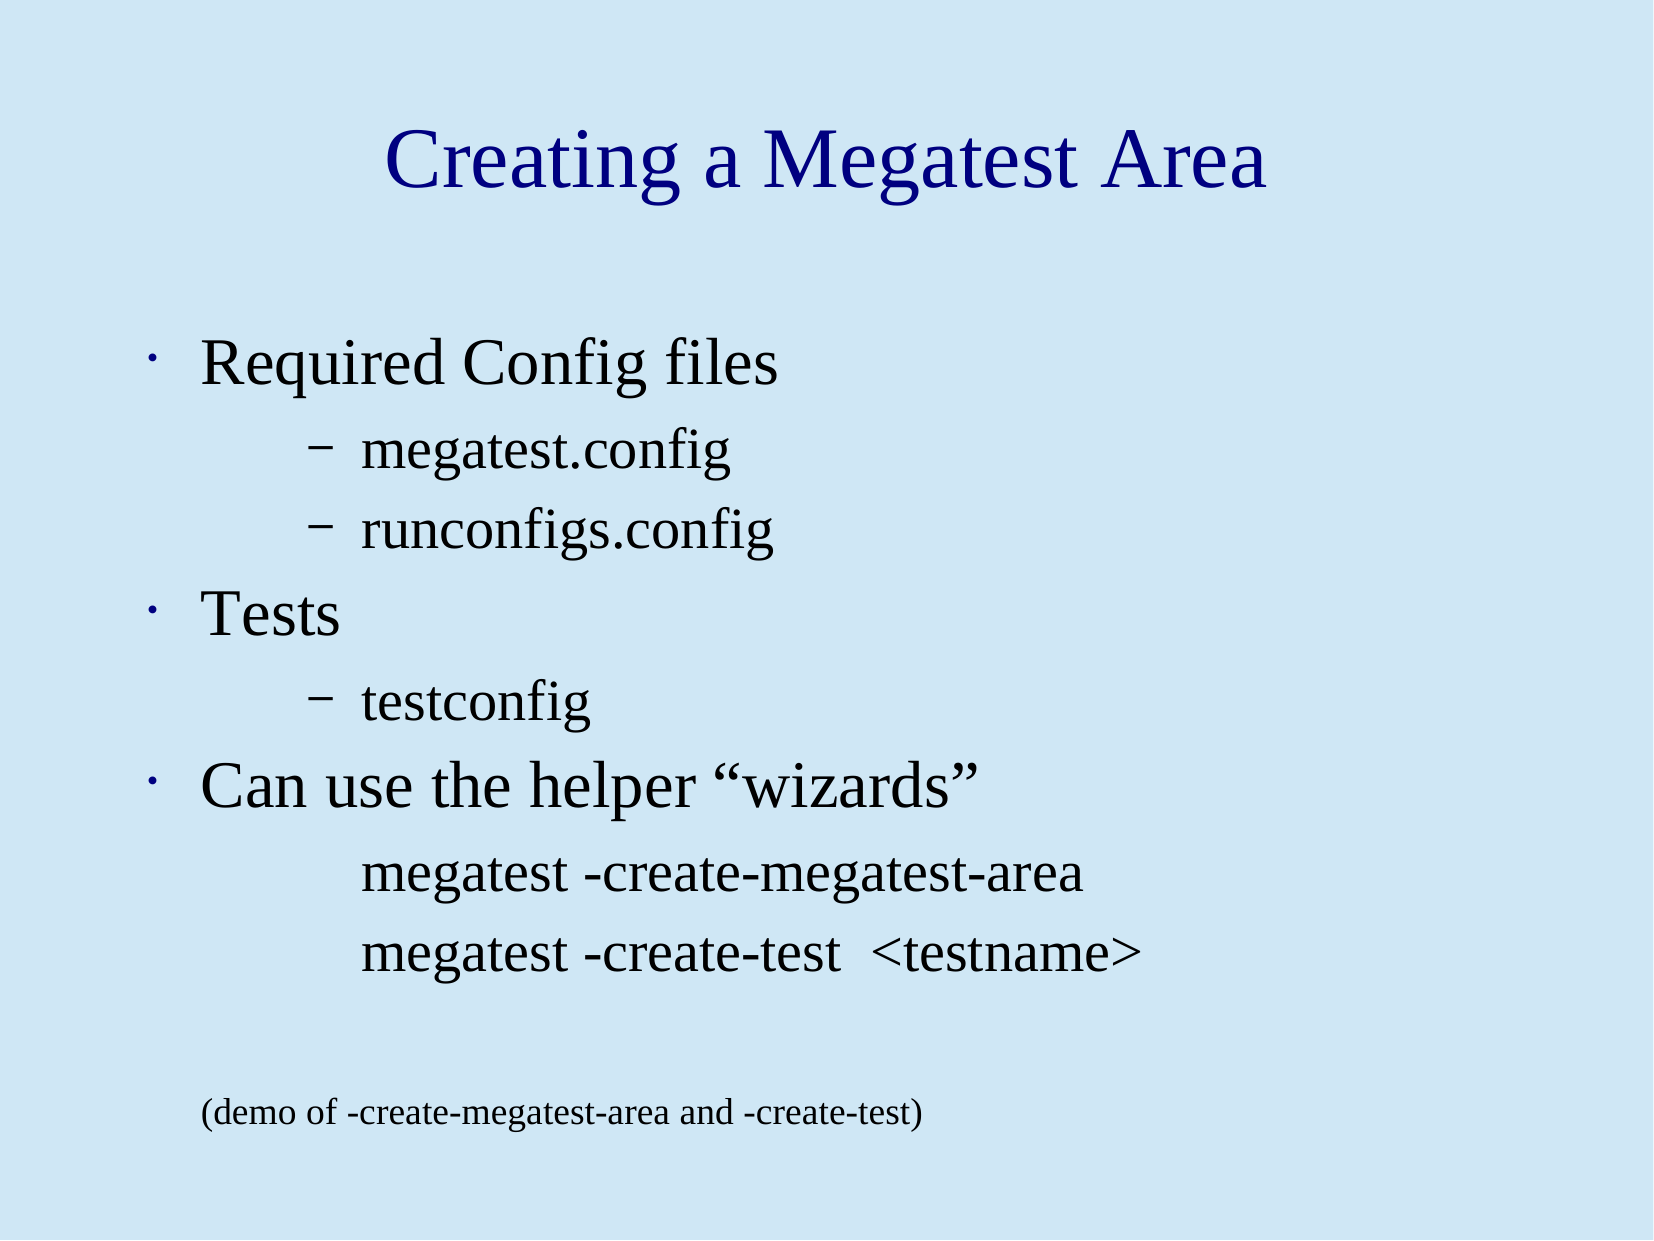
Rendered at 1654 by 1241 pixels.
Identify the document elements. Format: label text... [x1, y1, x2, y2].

title Creating a Megatest Area [82, 55, 1571, 263]
list Required Config files megatest.config runconfigs.config Tests testconfig Can use the helper “wizards” megatest -create-megatest-area megatest -create-test <testname> (demo of -create-megatest-area and -create-test) [129, 324, 1489, 1135]
